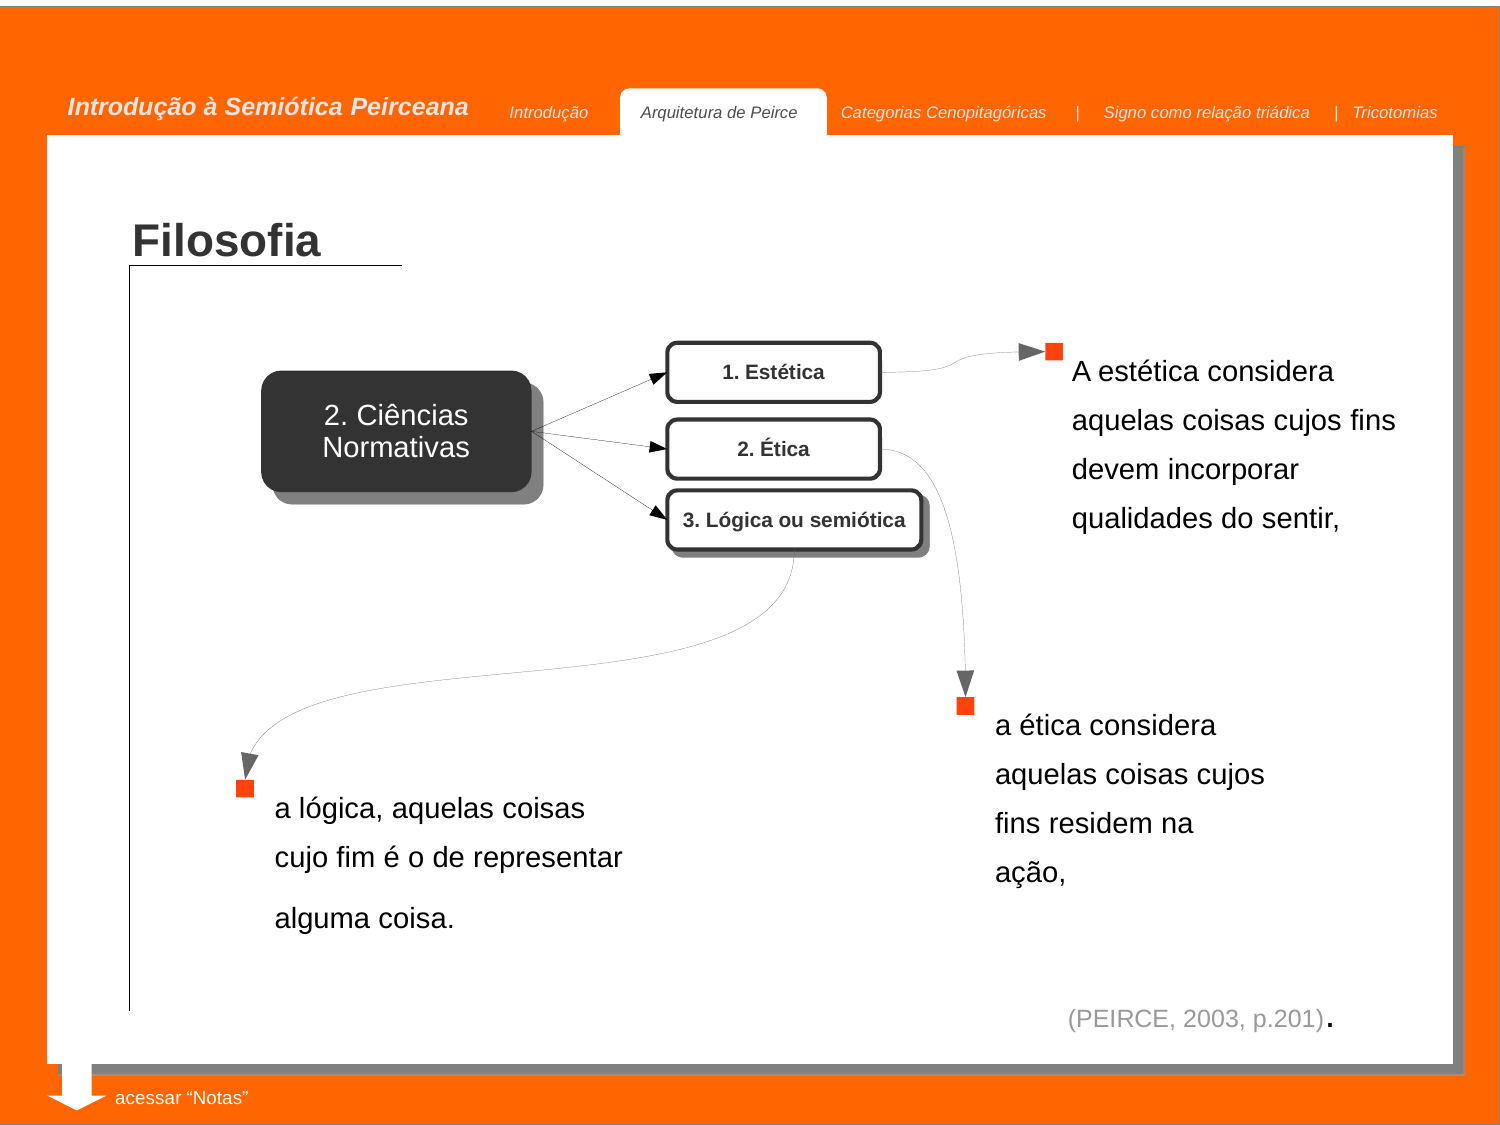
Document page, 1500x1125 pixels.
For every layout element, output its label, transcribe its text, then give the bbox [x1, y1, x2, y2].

text_box 1. Estética [667, 342, 880, 402]
text_box acessar “Notas” [100, 1080, 278, 1116]
text_box Filosofia [130, 266, 337, 276]
text_box [1045, 342, 1057, 361]
text_box 2. Ciências Normativas [261, 370, 532, 493]
text_box A estética considera aquelas coisas cujos fins devem incorporar qualidades do sentir, [1057, 330, 1436, 526]
text_box [956, 697, 975, 715]
text_box a lógica, aquelas coisas cujo fim é o de representar alguma coisa. [259, 767, 656, 975]
text_box 2. Ética [667, 419, 880, 479]
text_box 3. Lógica ou semiótica [667, 490, 922, 550]
text_box [236, 779, 254, 798]
text_box Filosofia [118, 207, 337, 276]
text_box [47, 1051, 100, 1111]
text_box (PEIRCE, 2003, p.201). [1053, 964, 1394, 1022]
text_box a ética considera aquelas coisas cujos fins residem na ação, [980, 685, 1288, 881]
